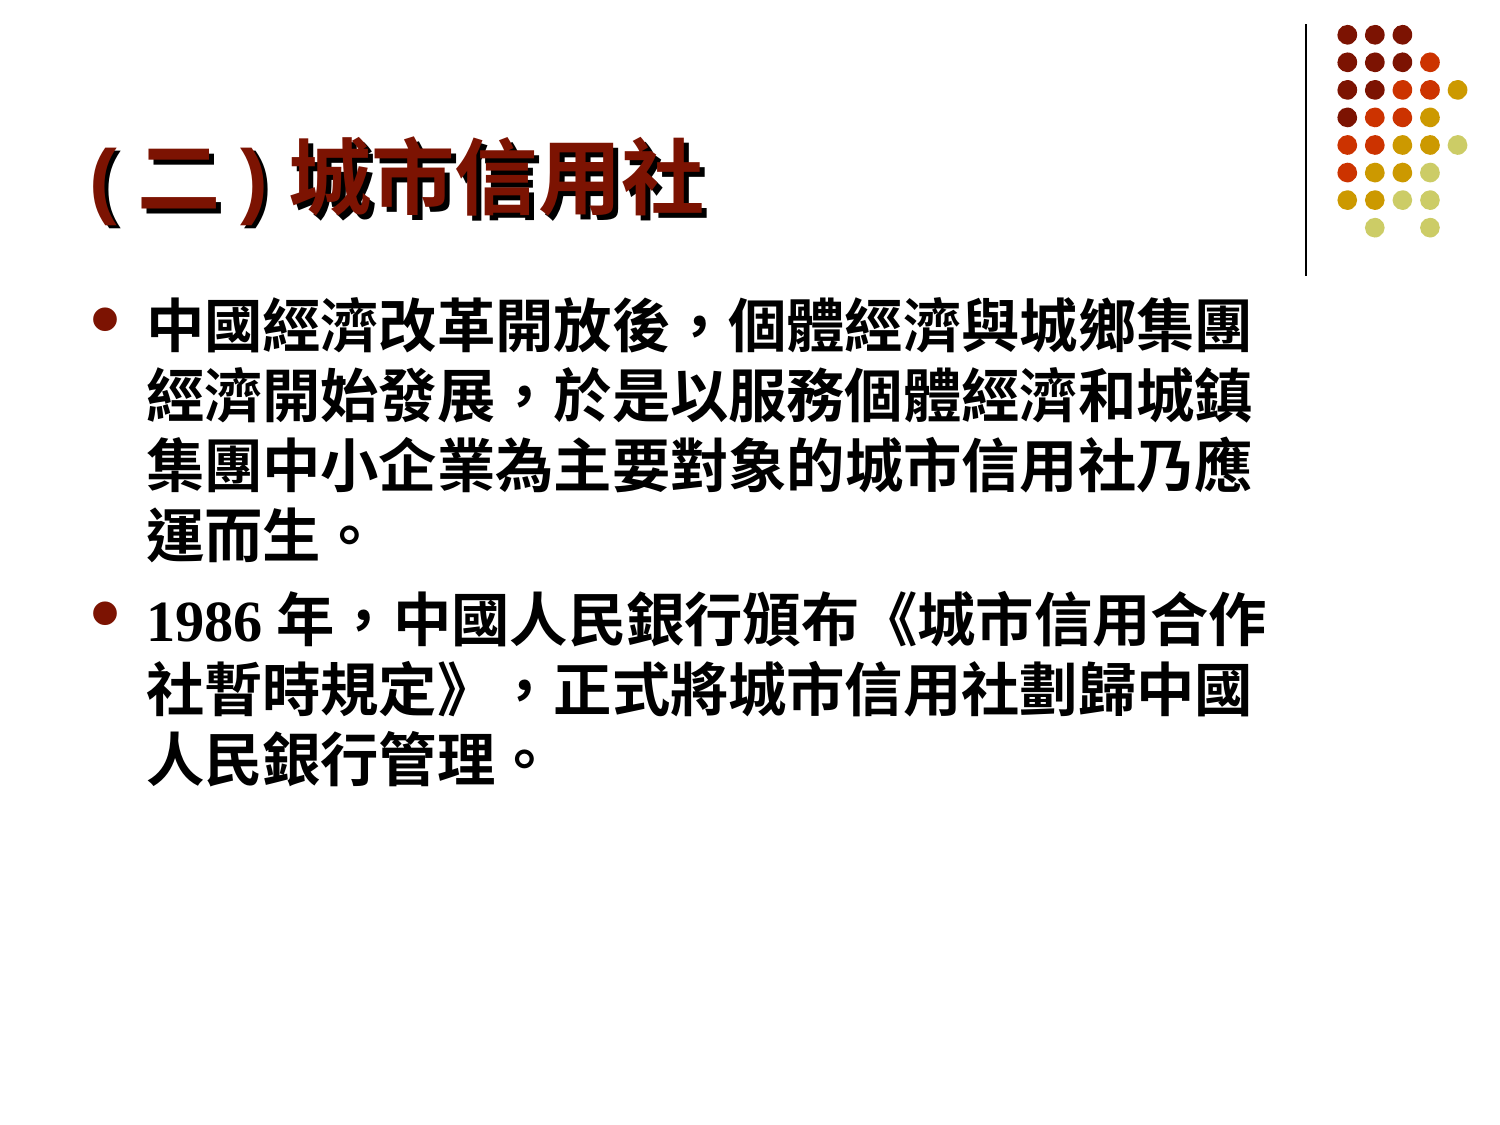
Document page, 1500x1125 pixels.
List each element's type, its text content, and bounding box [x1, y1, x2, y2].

title (二)城市信用社 [74, 20, 1313, 233]
list 中國經濟改革開放後，個體經濟與城鄉集團經濟開始發展，於是以服務個體經濟和城鎮集團中小企業為主要對象的城市信用社乃應運而生。 1986年，中國人民銀行頒布《城市信用合作社暫時規定》，正式將城市信用社劃歸中國人民銀行管理。 [75, 282, 1306, 1006]
